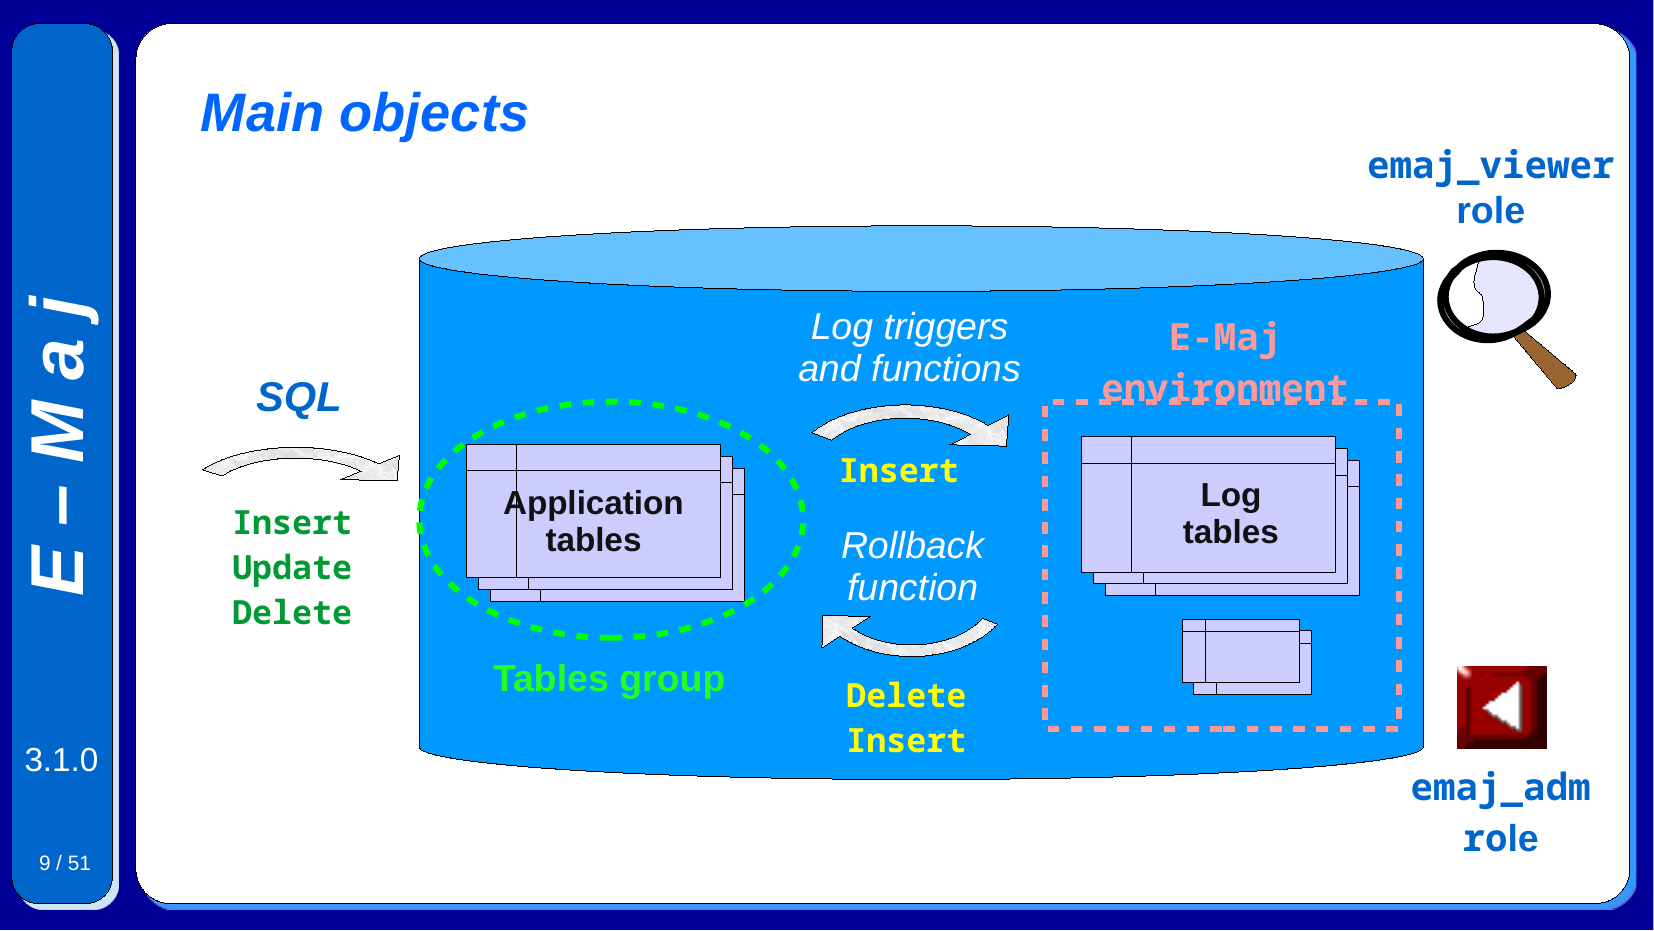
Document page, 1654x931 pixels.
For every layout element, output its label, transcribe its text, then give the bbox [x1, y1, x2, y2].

text_box emaj_adm role [1395, 752, 1609, 859]
text_box Log tables [1138, 468, 1323, 561]
text_box [419, 260, 1424, 780]
text_box Insert Update Delete [183, 491, 402, 626]
text_box E-Maj environment [1086, 303, 1369, 406]
text_box Application tables [448, 476, 739, 569]
text_box Insert [817, 439, 981, 494]
text_box Rollback function [755, 516, 1070, 616]
text_box [1440, 252, 1577, 389]
text_box emaj_viewer role [1352, 131, 1630, 233]
title Main objects [200, 34, 1575, 191]
text_box [202, 447, 400, 481]
text_box SQL [194, 366, 404, 428]
text_box Log triggers and functions [761, 298, 1058, 398]
text_box Delete Insert [802, 664, 1010, 759]
text_box Tables group [478, 649, 768, 707]
picture [1457, 666, 1547, 749]
